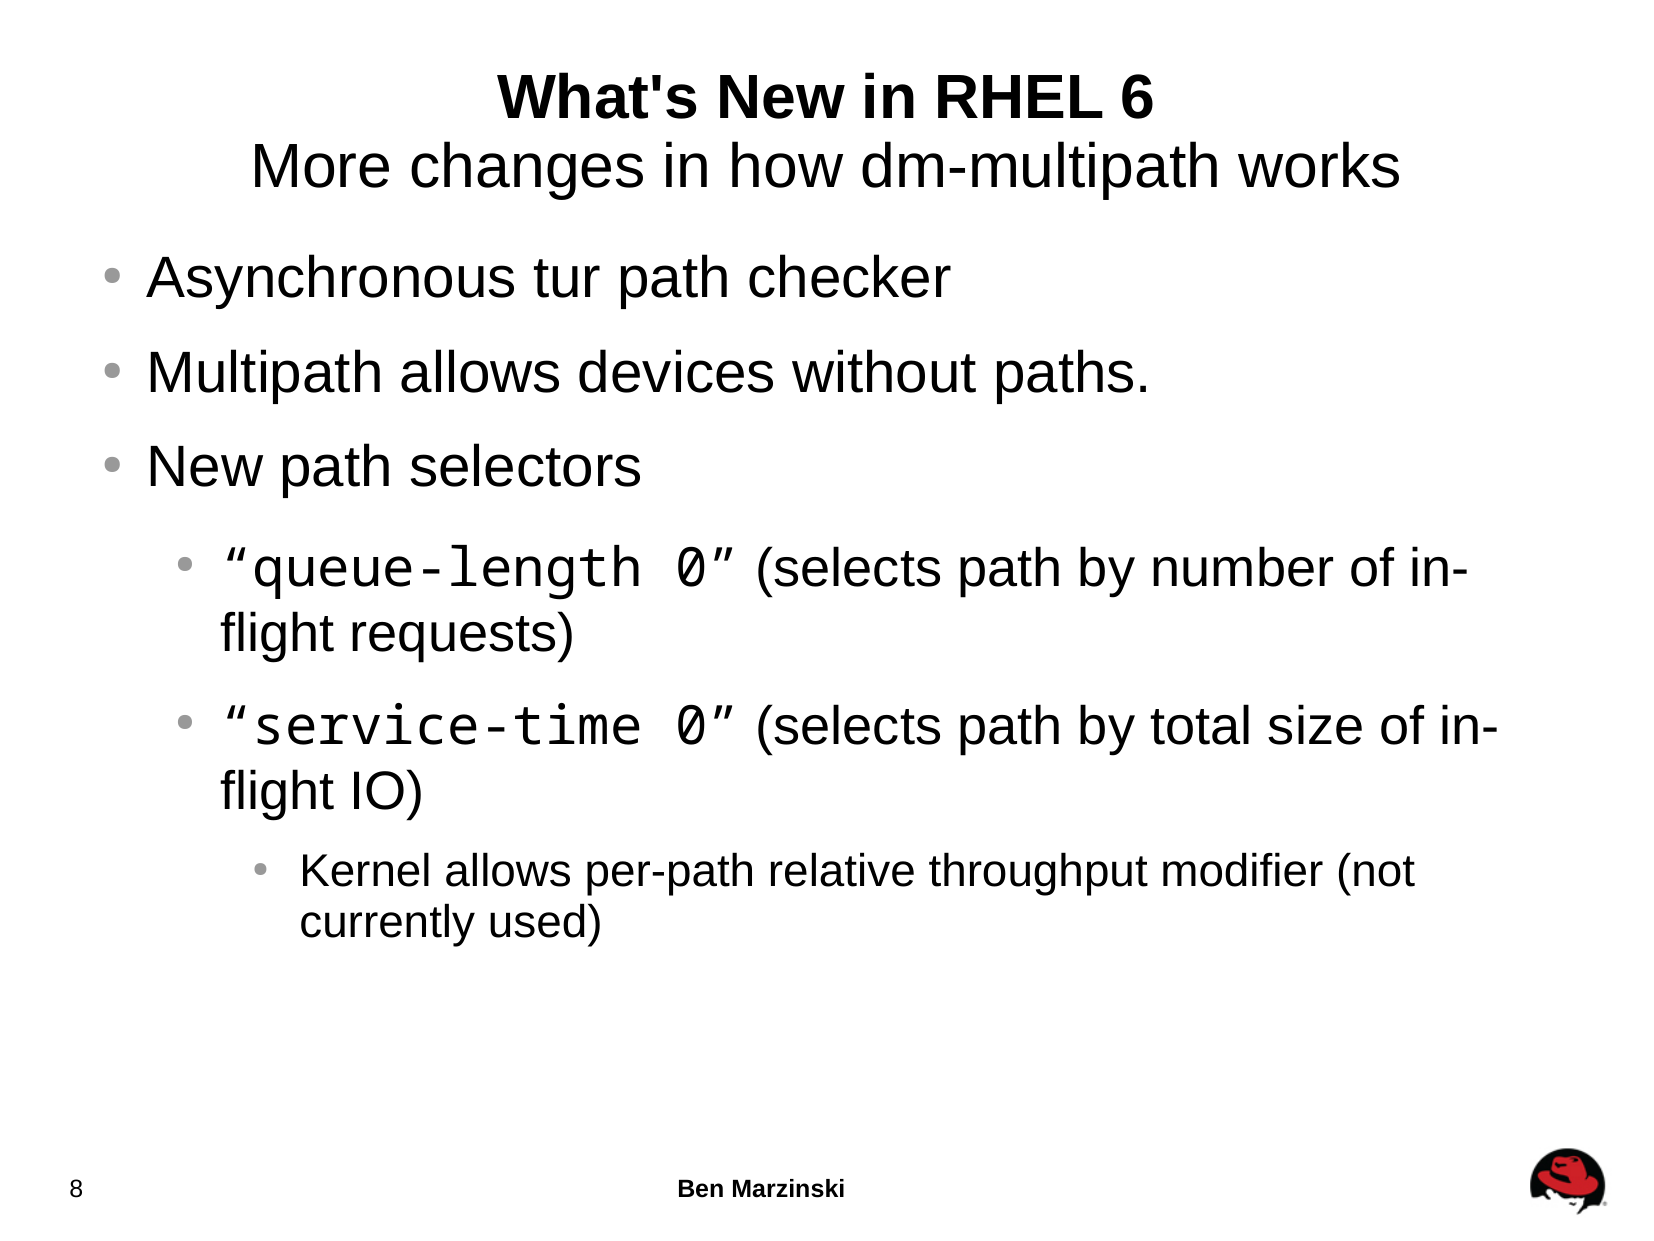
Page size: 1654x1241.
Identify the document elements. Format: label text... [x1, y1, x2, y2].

picture [1529, 1146, 1613, 1224]
list Asynchronous tur path checker Multipath allows devices without paths. New path selectors “queue-length 0” (selects path by number of in-flight requests) “service-time 0” (selects path by total size of in-flight IO) Kernel allows per-path relative throughput modifier (not currently used) [86, 244, 1576, 1024]
title What's New in RHEL 6 More changes in how dm-multipath works [82, 45, 1571, 218]
